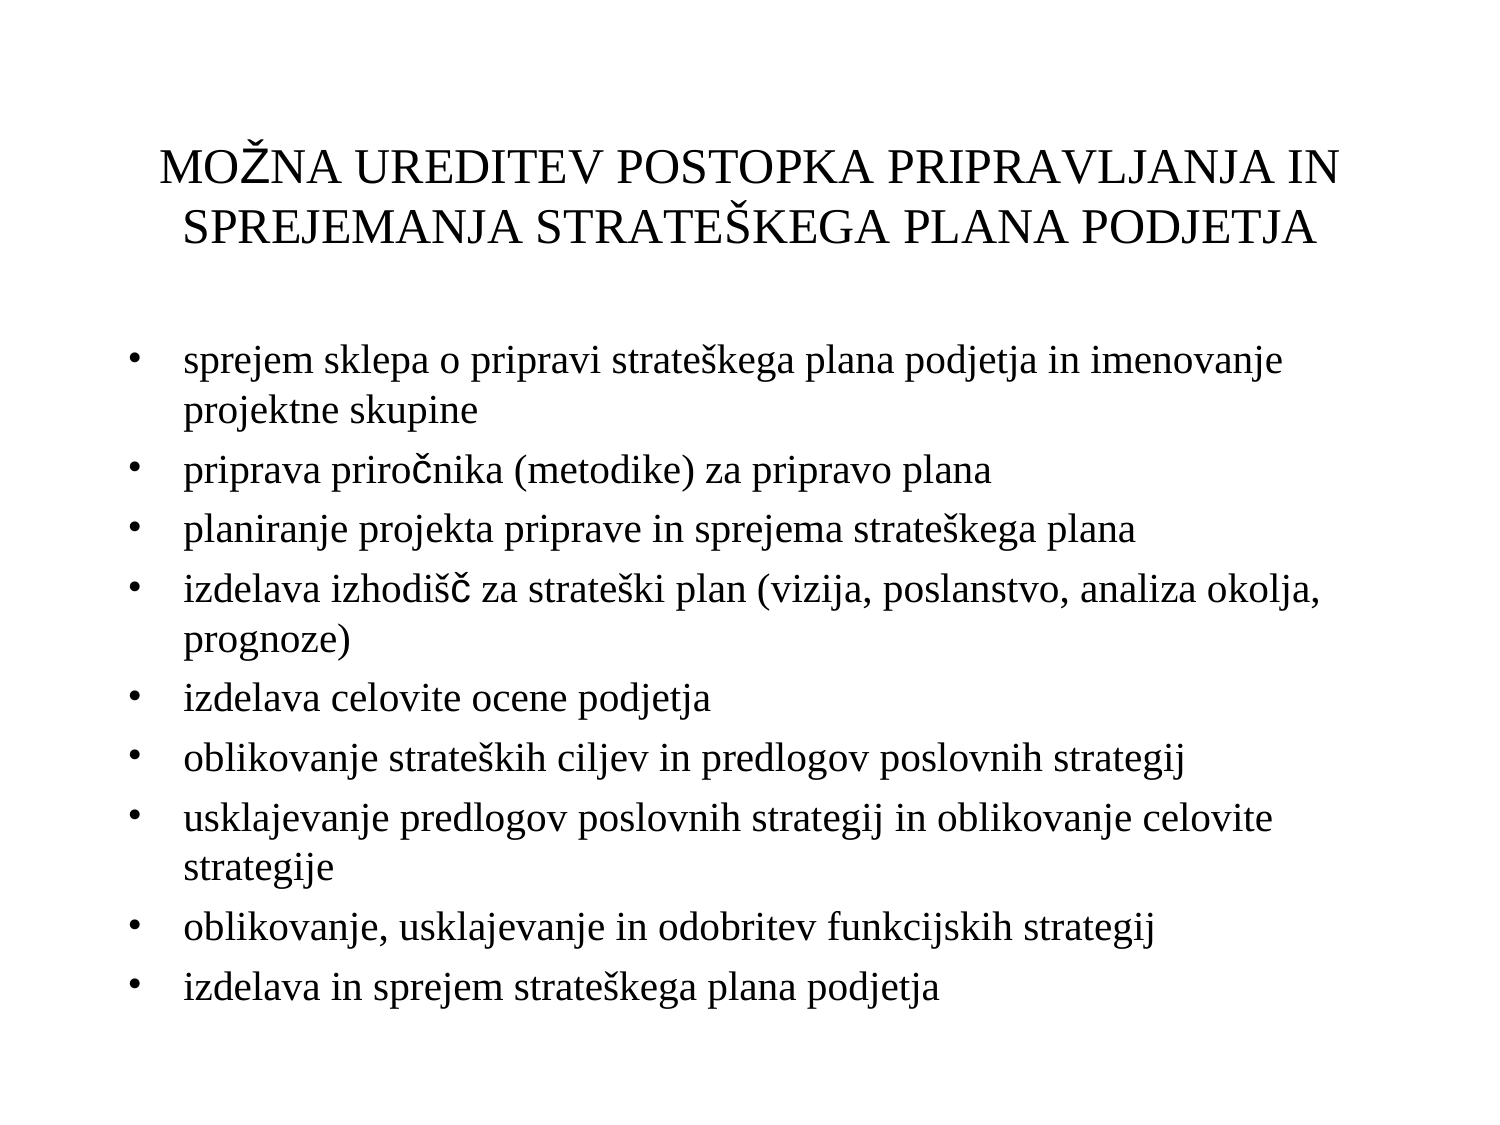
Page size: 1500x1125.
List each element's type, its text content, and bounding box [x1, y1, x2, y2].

list sprejem sklepa o pripravi strateškega plana podjetja in imenovanje projektne skupine priprava priročnika (metodike) za pripravo plana planiranje projekta priprave in sprejema strateškega plana izdelava izhodišč za strateški plan (vizija, poslanstvo, analiza okolja, prognoze) izdelava celovite ocene podjetja oblikovanje strateških ciljev in predlogov poslovnih strategij usklajevanje predlogov poslovnih strategij in oblikovanje celovite strategije oblikovanje, usklajevanje in odobritev funkcijskih strategij izdelava in sprejem strateškega plana podjetja [112, 324, 1388, 1024]
title MOŽNA UREDITEV POSTOPKA PRIPRAVLJANJA IN SPREJEMANJA STRATEŠKEGA PLANA PODJETJA [112, 99, 1388, 288]
